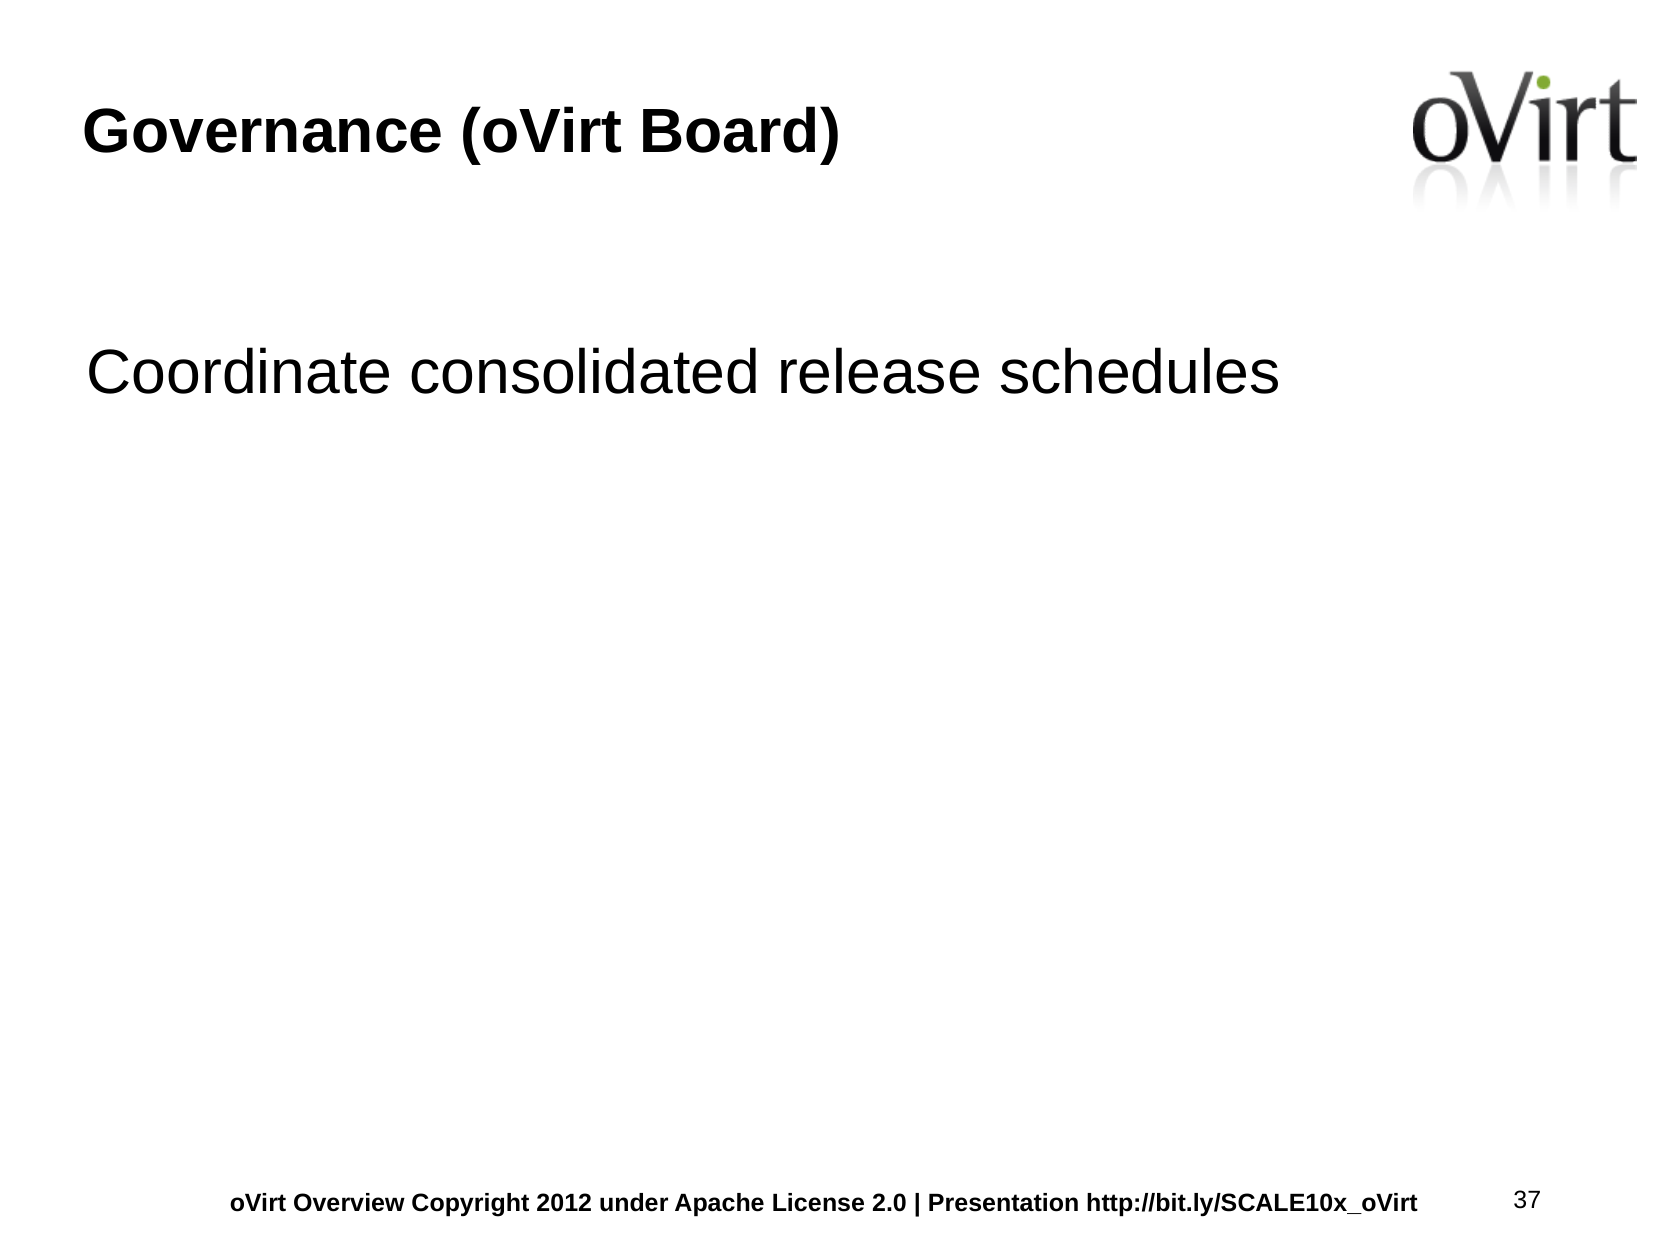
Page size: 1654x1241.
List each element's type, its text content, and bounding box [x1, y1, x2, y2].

picture [1413, 63, 1637, 212]
list Coordinate consolidated release schedules [86, 337, 1576, 451]
title Governance (oVirt Board) [82, 37, 1303, 226]
